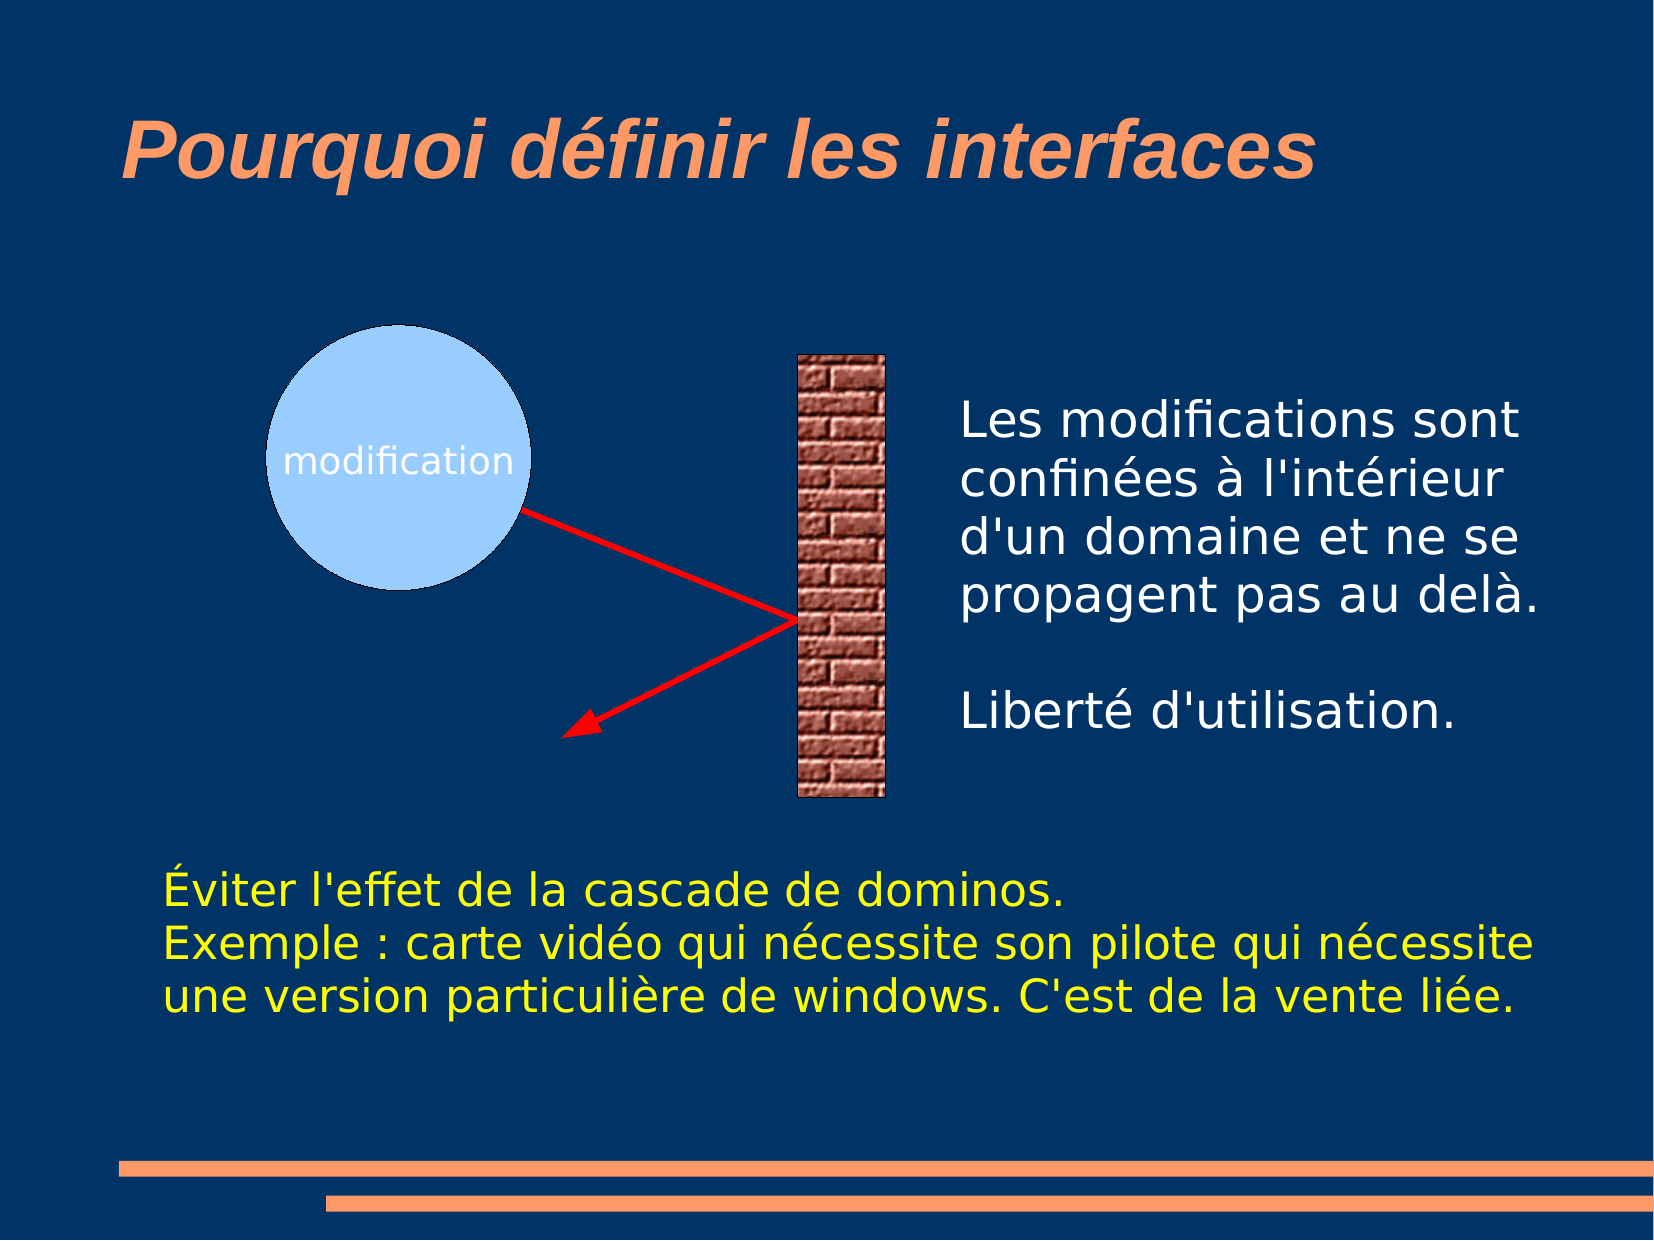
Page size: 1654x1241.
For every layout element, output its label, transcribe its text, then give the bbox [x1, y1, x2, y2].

text_box Éviter l'effet de la cascade de dominos. Exemple : carte vidéo qui nécessite son pilote qui nécessite une version particulière de windows. C'est de la vente liée. [147, 856, 1595, 1093]
text_box modification [265, 432, 532, 491]
text_box [797, 354, 886, 798]
text_box Les modifications sont confinées à l'intérieur d'un domaine et ne se propagent pas au delà. Liberté d'utilisation. [944, 383, 1595, 749]
text_box [270, 491, 528, 591]
text_box [268, 324, 529, 432]
title Pourquoi définir les interfaces [121, 46, 1534, 254]
